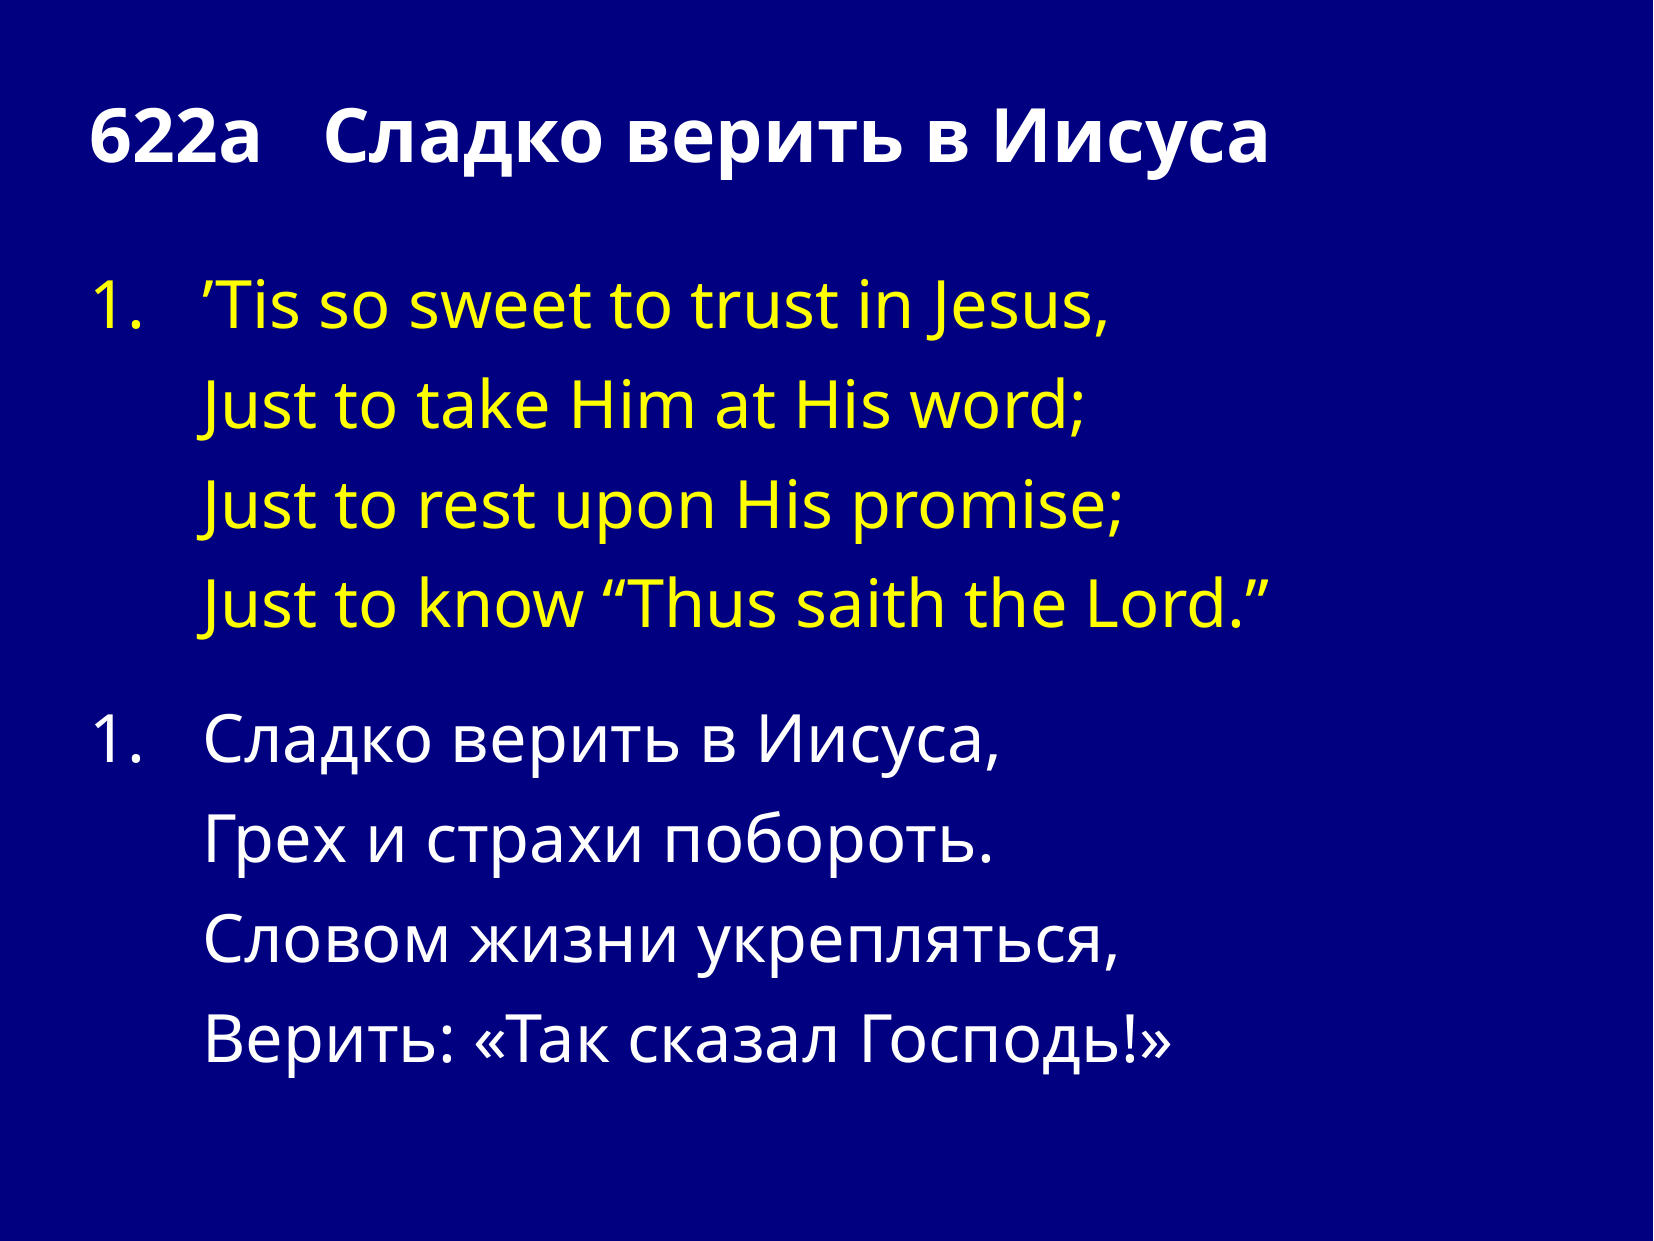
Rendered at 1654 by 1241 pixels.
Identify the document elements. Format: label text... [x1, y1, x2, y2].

text_box 622а Сладко верить в Иисуса [75, 75, 1576, 188]
text_box 1. Сладко верить в Иисуса, Грех и страхи побороть. Словом жизни укрепляться, Верить: «Так сказал Господь!» [75, 675, 1576, 1163]
text_box 1. ’Tis so sweet to trust in Jesus, Just to take Him at His word; Just to rest upon His promise; Just to know “Thus saith the Lord.” [75, 188, 1576, 638]
